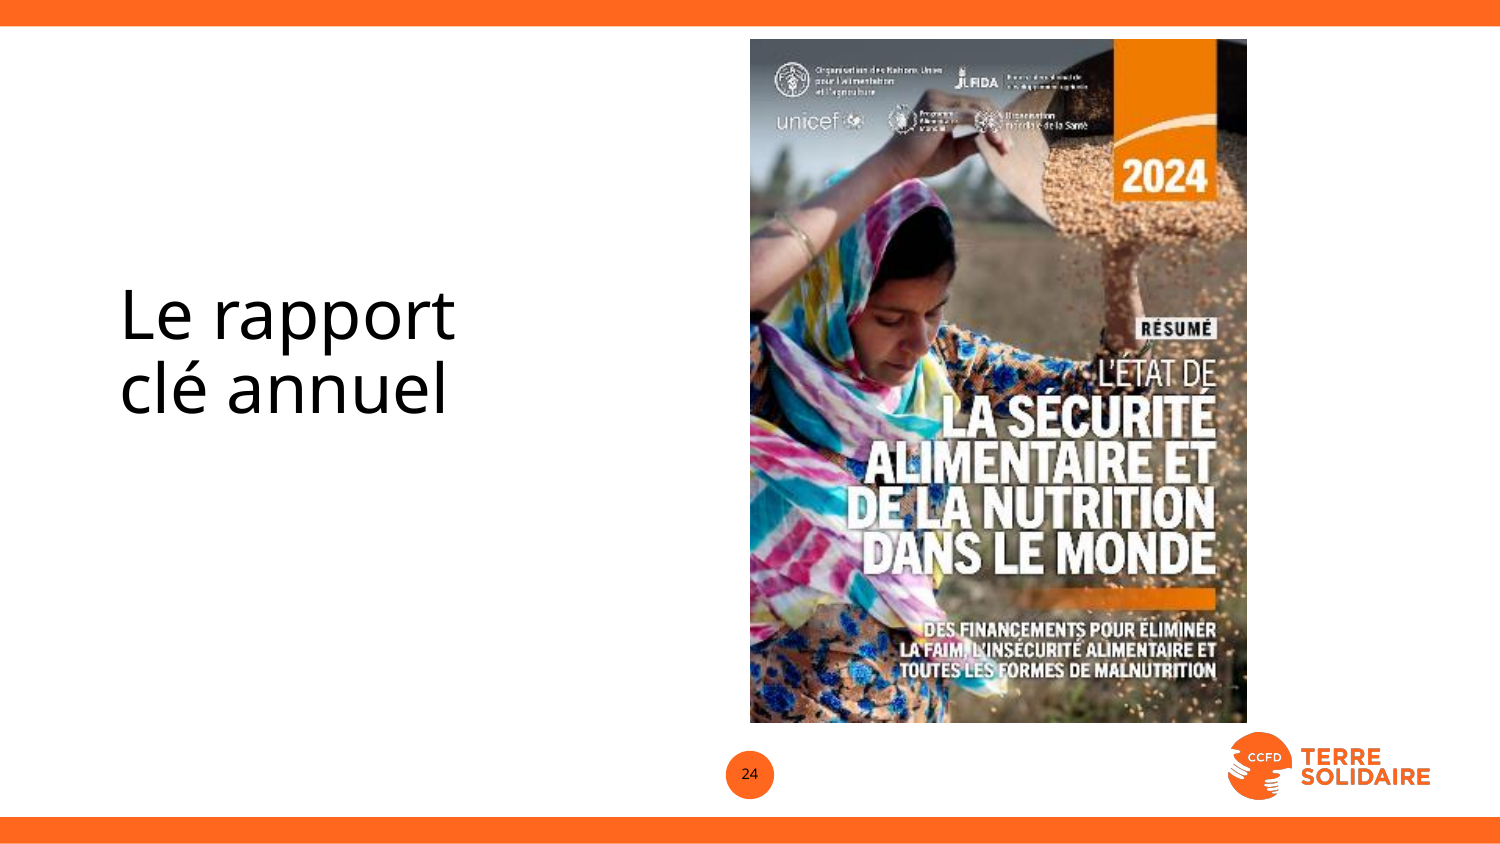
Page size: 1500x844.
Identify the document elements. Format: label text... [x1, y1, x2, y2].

picture [1228, 732, 1430, 800]
picture [750, 39, 1247, 723]
title Le rapport clé annuel [104, 273, 477, 354]
